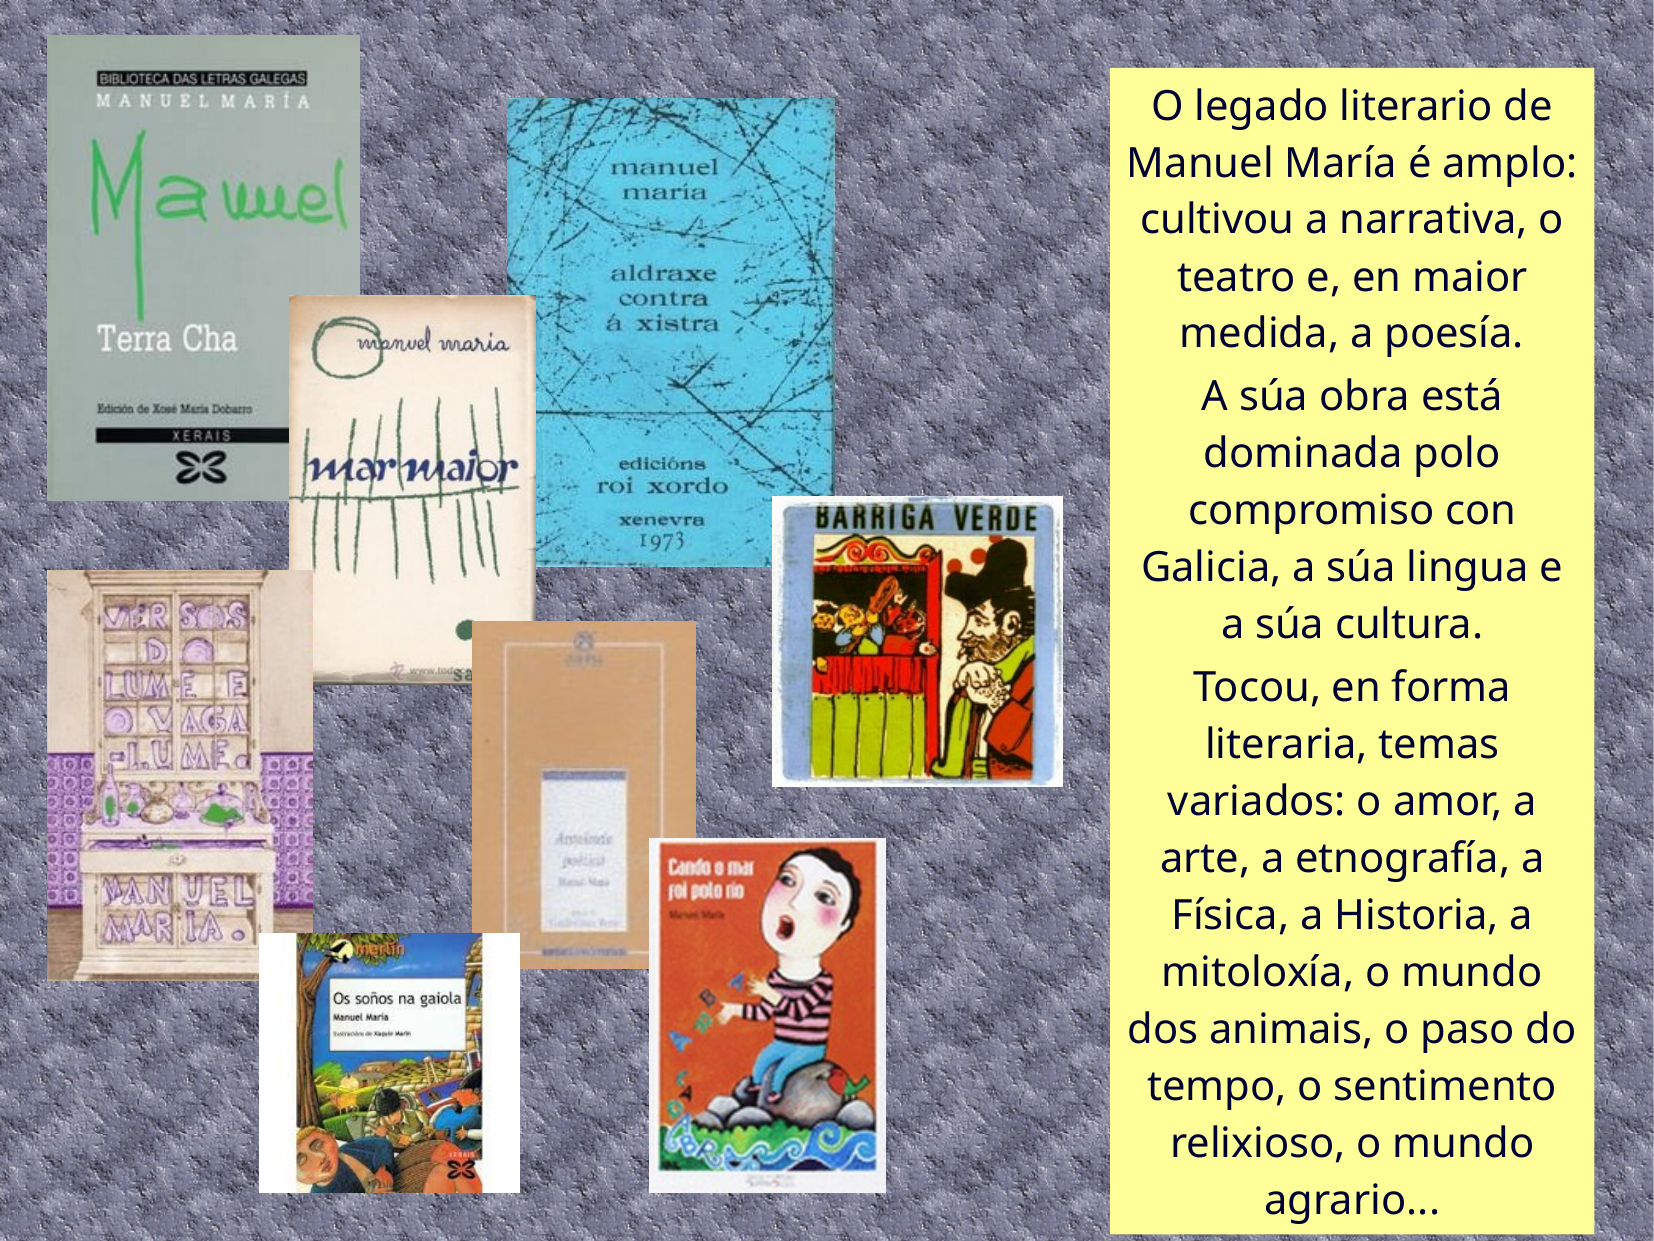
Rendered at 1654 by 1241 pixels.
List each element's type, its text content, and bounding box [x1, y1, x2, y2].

text_box O legado literario de Manuel María é amplo: cultivou a narrativa, o teatro e, en maior medida, a poesía. A súa obra está dominada polo compromiso con Galicia, a súa lingua e a súa cultura. Tocou, en forma literaria, temas variados: o amor, a arte, a etnografía, a Física, a Historia, a mitoloxía, o mundo dos animais, o paso do tempo, o sentimento relixioso, o mundo agrario... [1110, 67, 1595, 1182]
picture [0, 0, 1654, 1241]
